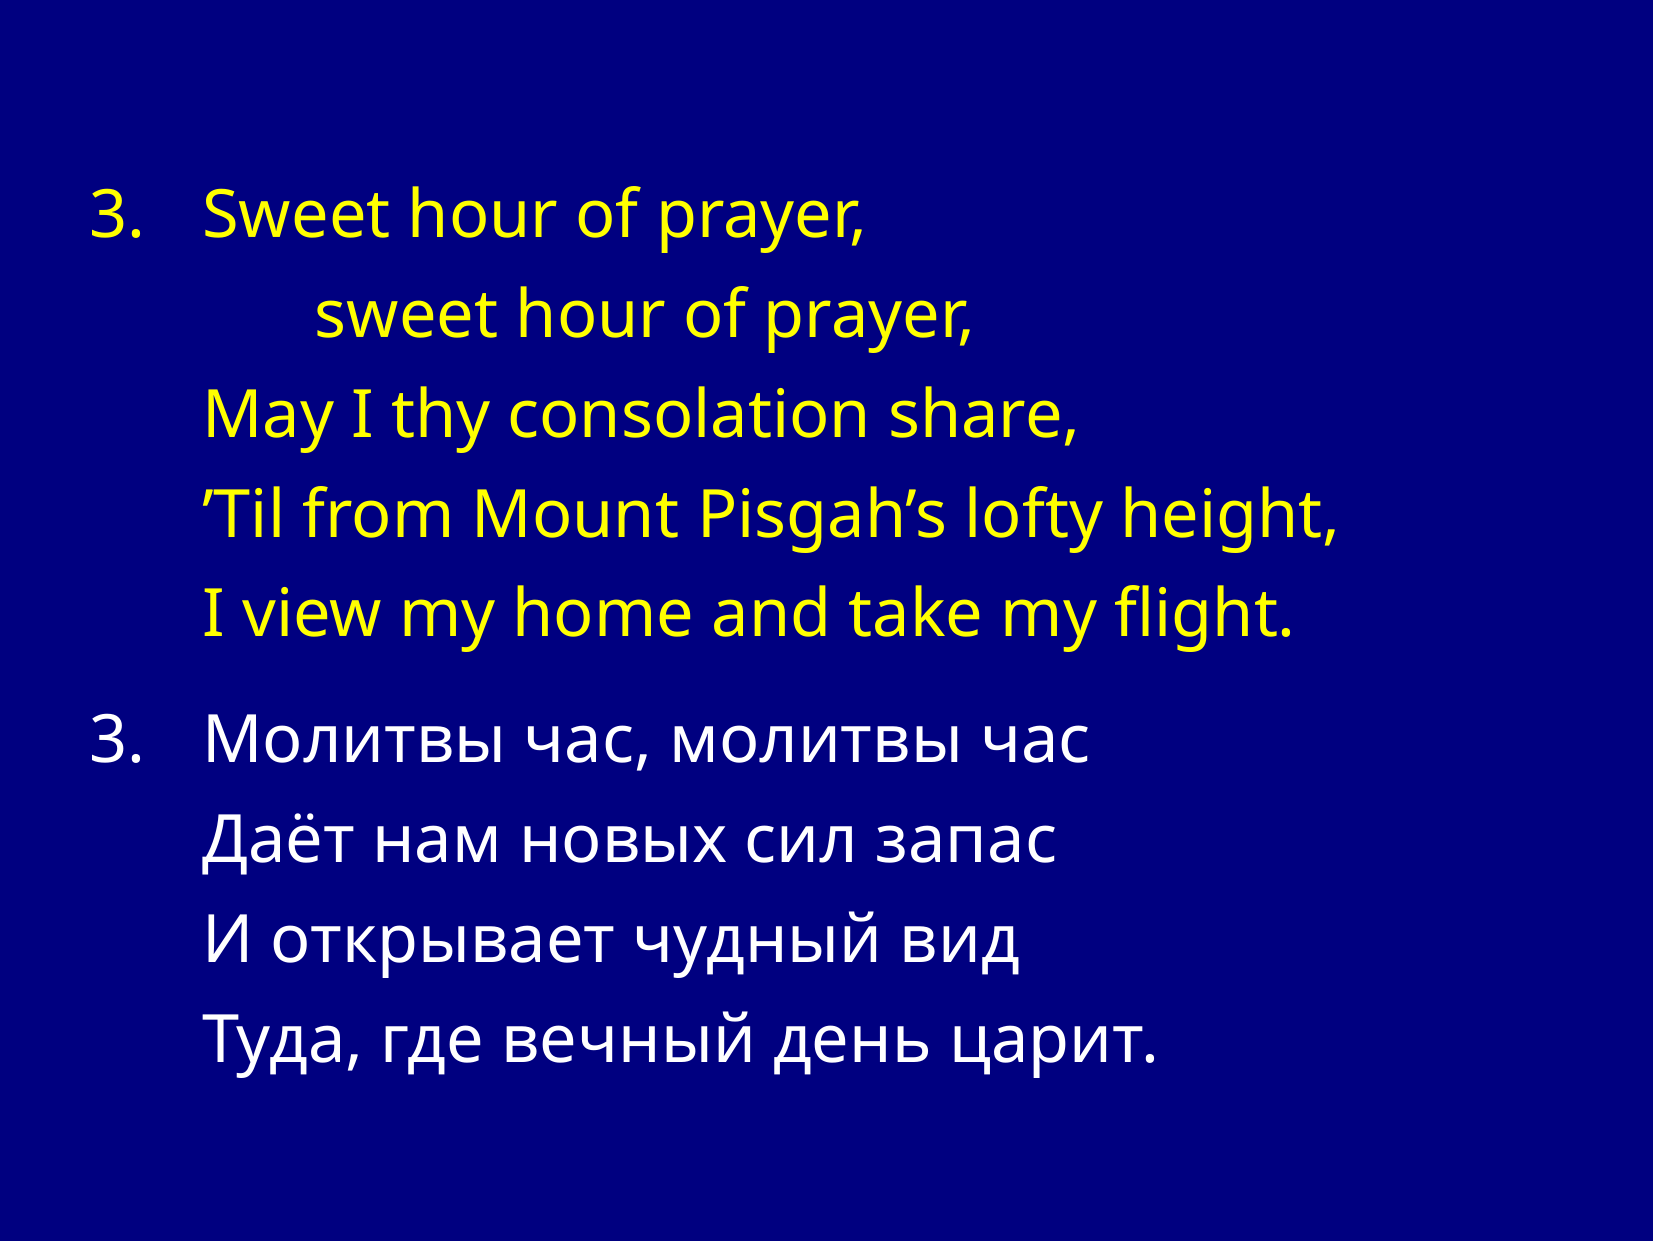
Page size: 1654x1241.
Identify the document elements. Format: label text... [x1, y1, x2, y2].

text_box 3. Sweet hour of prayer, sweet hour of prayer, May I thy consolation share, ’Til from Mount Pisgah’s lofty height, I view my home and take my flight. [75, 150, 1653, 638]
text_box 3. Молитвы час, молитвы час Даёт нам новых сил запас И открывает чудный вид Туда, где вечный день царит. [75, 675, 1576, 1163]
